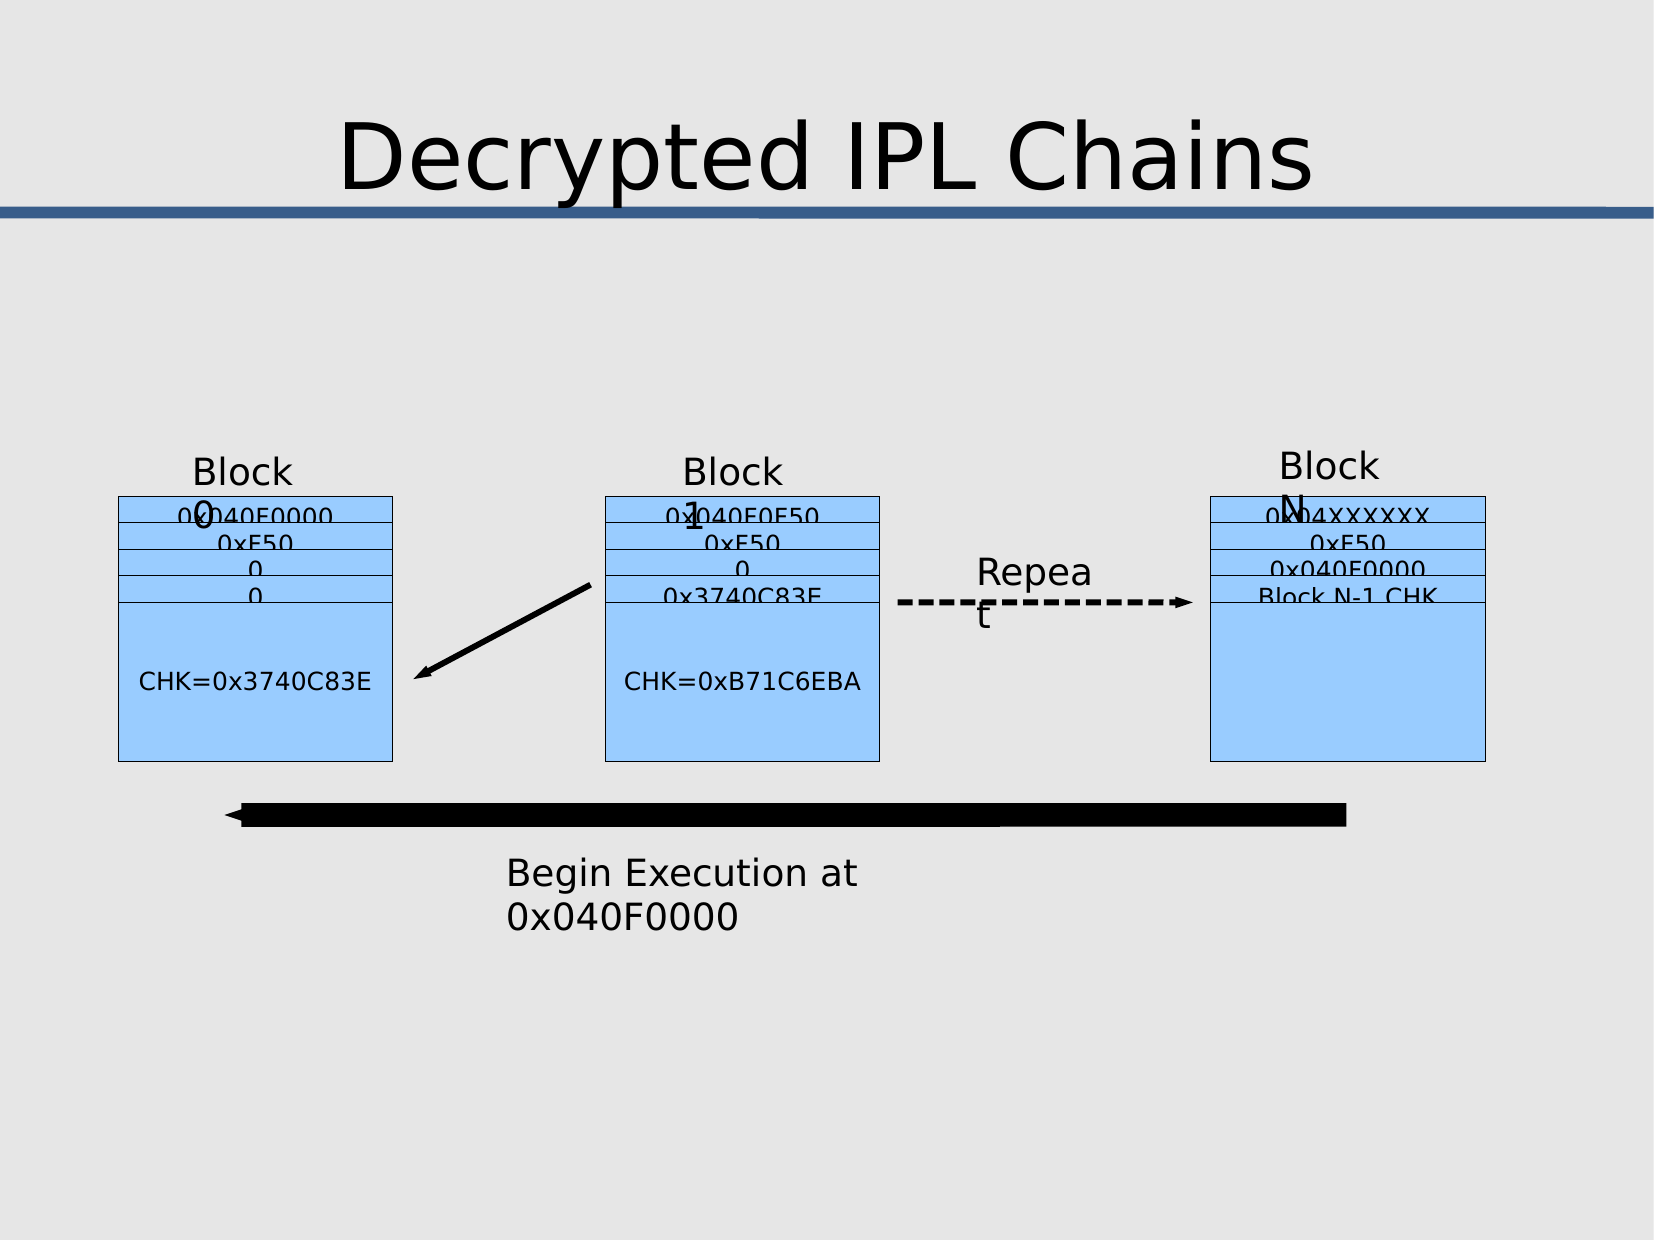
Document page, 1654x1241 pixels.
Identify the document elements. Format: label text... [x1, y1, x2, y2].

text_box 0x040F0000 [1210, 549, 1486, 575]
text_box Begin Execution at 0x040F0000 [491, 844, 1109, 903]
text_box 0xF50 [605, 522, 880, 549]
text_box Block N-1 CHK [1210, 575, 1486, 602]
text_box 0x040F0000 [197, 503, 209, 522]
text_box 0 [605, 549, 880, 575]
text_box 0x040F0000 [209, 496, 393, 522]
text_box Block N [1263, 437, 1433, 496]
text_box 0x3740C83E [605, 575, 880, 602]
text_box Repeat [961, 543, 1121, 602]
text_box Block 1 [667, 443, 832, 502]
text_box 0x04XXXXXX [1302, 496, 1486, 522]
text_box Block 0 [177, 442, 342, 502]
text_box 0 [738, 563, 746, 575]
text_box [1210, 602, 1486, 762]
text_box 0 [251, 563, 259, 575]
title Decrypted IPL Chains [82, 56, 1571, 250]
text_box 0 [118, 549, 393, 575]
text_box 0x040F0000 [118, 496, 197, 522]
text_box 0x040F0F50 [696, 496, 880, 522]
text_box 0x040F0F50 [605, 496, 693, 522]
text_box 0 [251, 590, 259, 602]
text_box 0xF50 [1210, 522, 1486, 549]
text_box 0x04XXXXXX [1210, 496, 1282, 522]
text_box CHK=0xB71C6EBA [605, 602, 880, 762]
text_box 0 [118, 575, 393, 602]
text_box CHK=0x3740C83E [118, 602, 393, 762]
text_box 0xF50 [118, 522, 393, 549]
